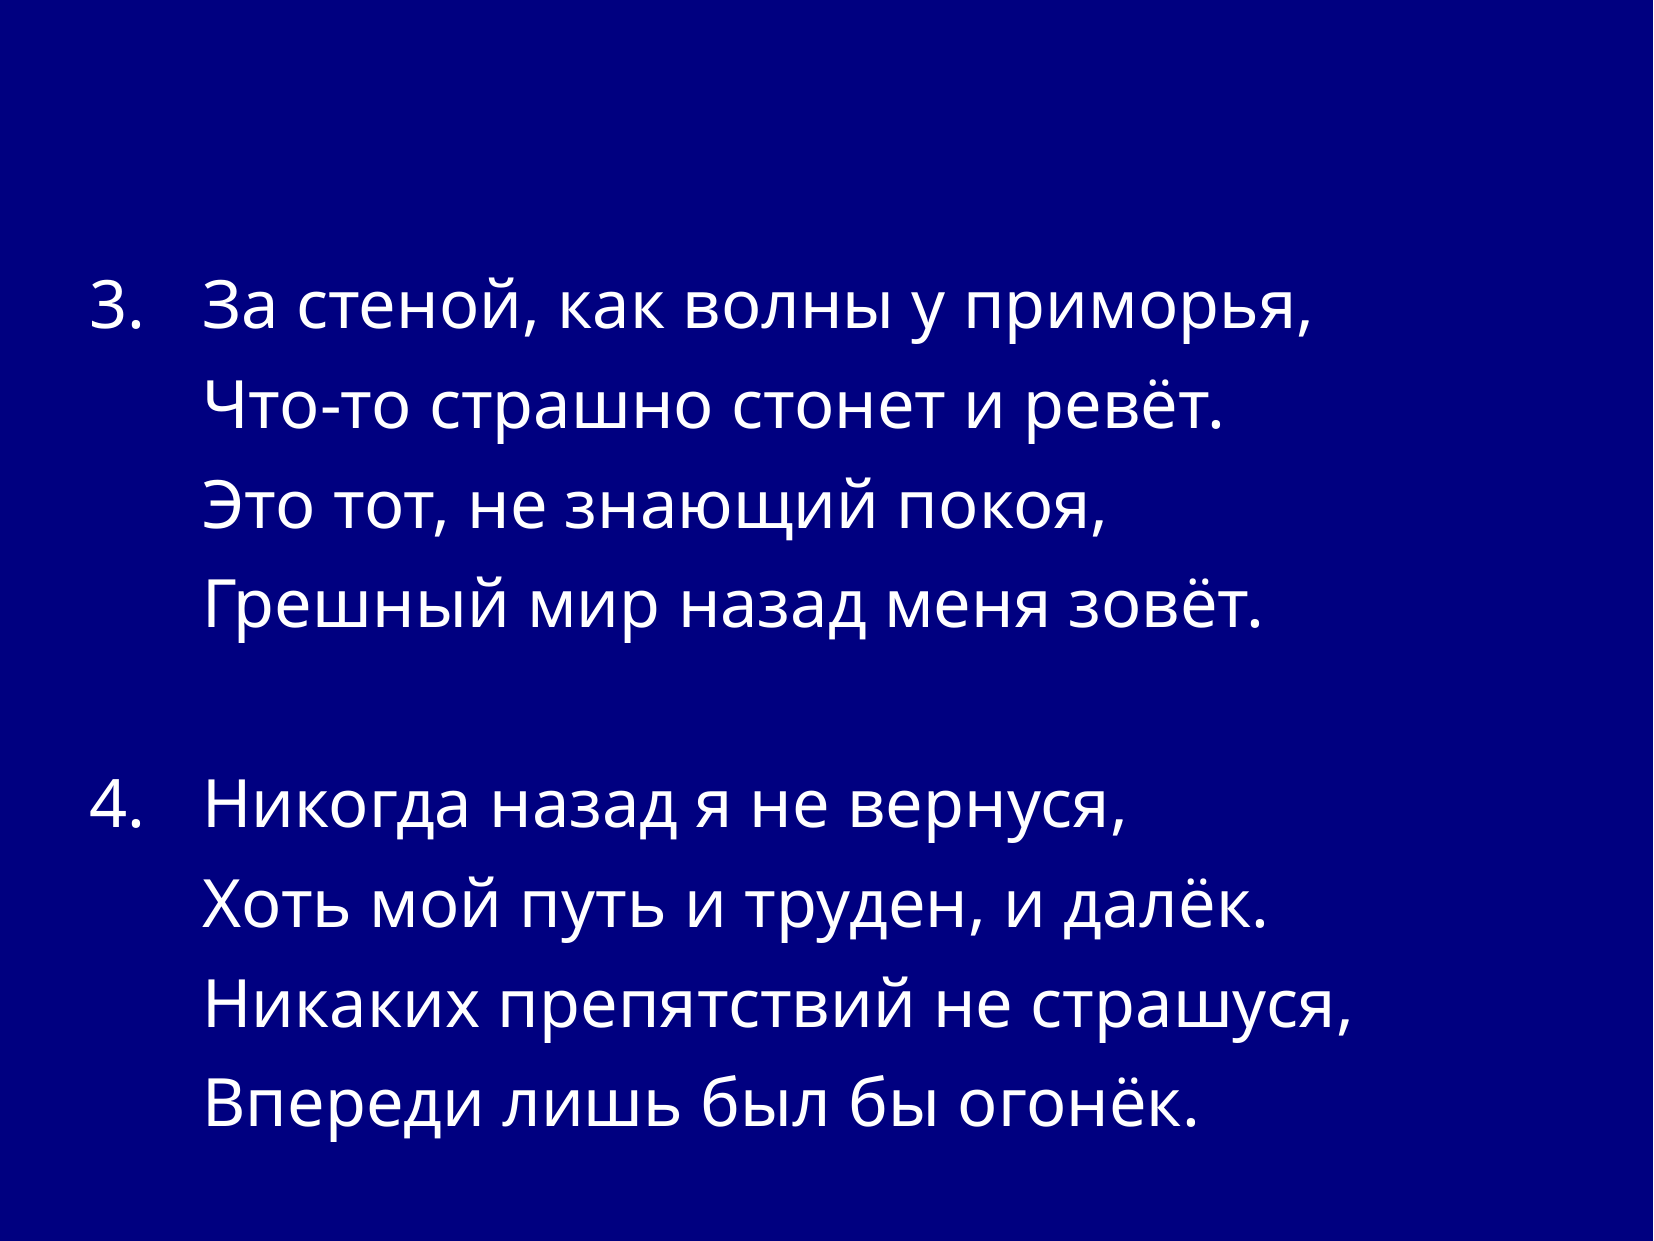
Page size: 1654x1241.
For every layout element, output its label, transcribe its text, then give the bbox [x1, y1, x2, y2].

text_box 3. За стеной, как волны у приморья, Что-то страшно стонет и ревёт. Это тот, не знающий покоя, Грешный мир назад меня зовёт. 4. Никогда назад я не вернуся, Хоть мой путь и труден, и далёк. Никаких препятствий не страшуся, Впереди лишь был бы огонёк. [75, 150, 1576, 1163]
